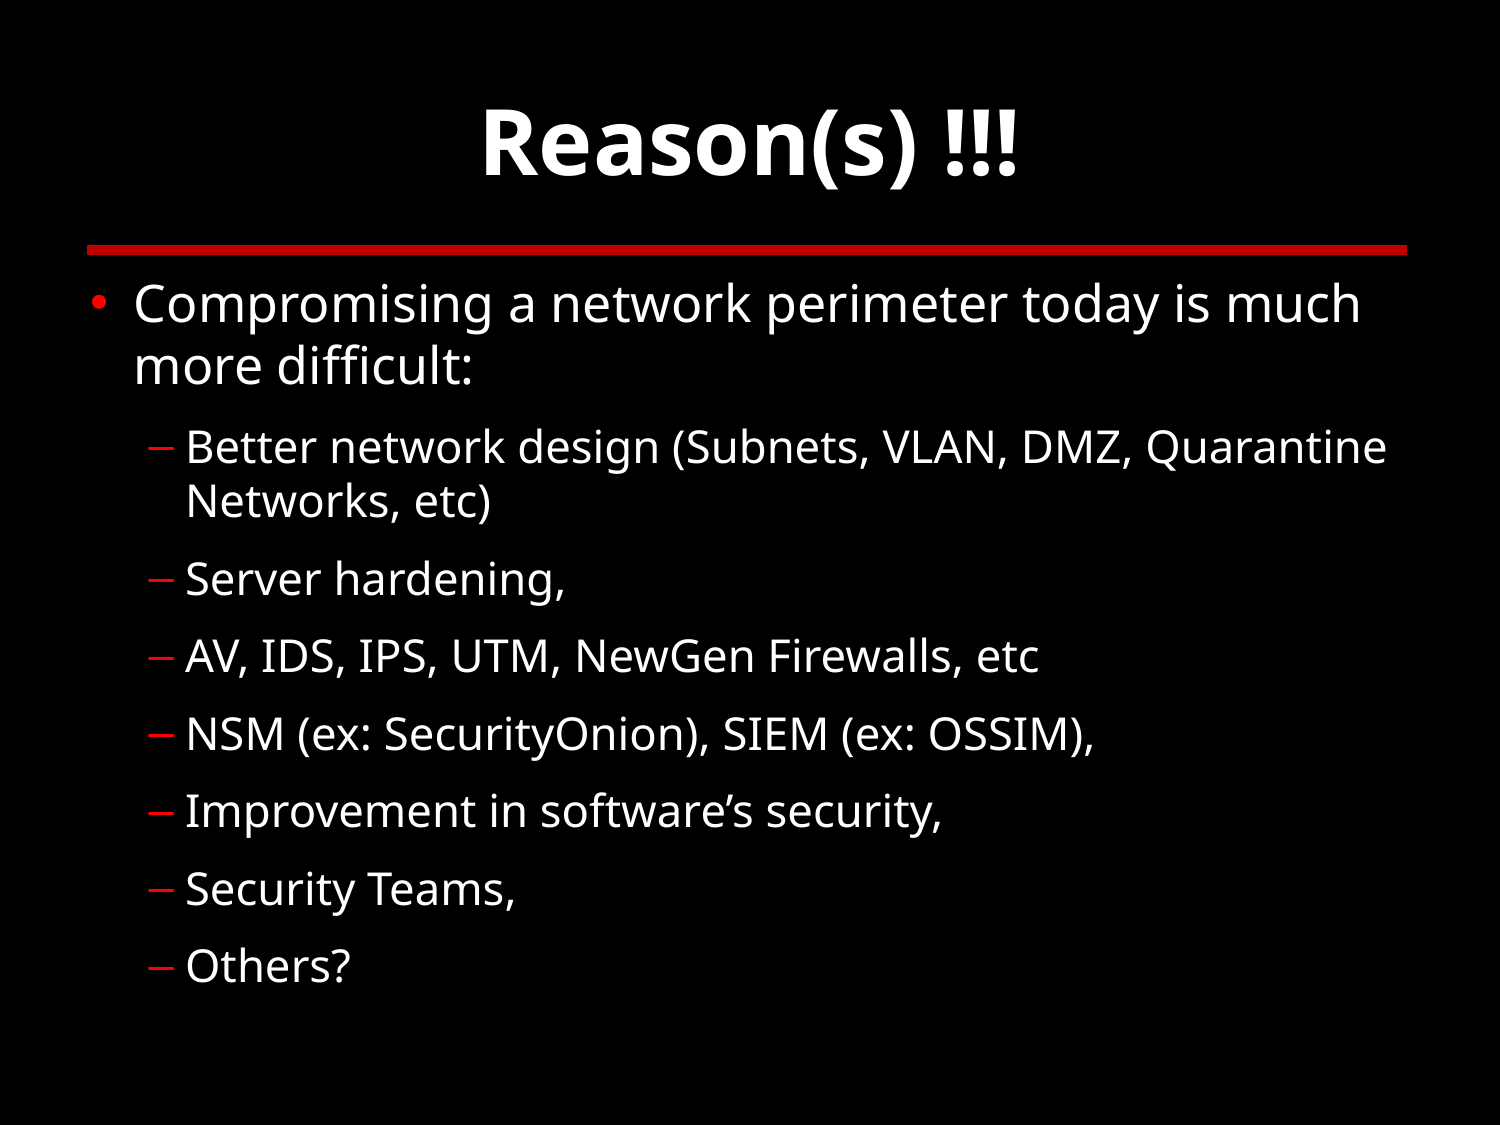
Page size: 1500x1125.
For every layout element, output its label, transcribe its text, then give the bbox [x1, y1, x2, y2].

list Compromising a network perimeter today is much more difficult: Better network design (Subnets, VLAN, DMZ, Quarantine Networks, etc) Server hardening, AV, IDS, IPS, UTM, NewGen Firewalls, etc NSM (ex: SecurityOnion), SIEM (ex: OSSIM), Improvement in software’s security, Security Teams, Others? [75, 262, 1425, 1005]
title Reason(s) !!! [75, 45, 1425, 233]
